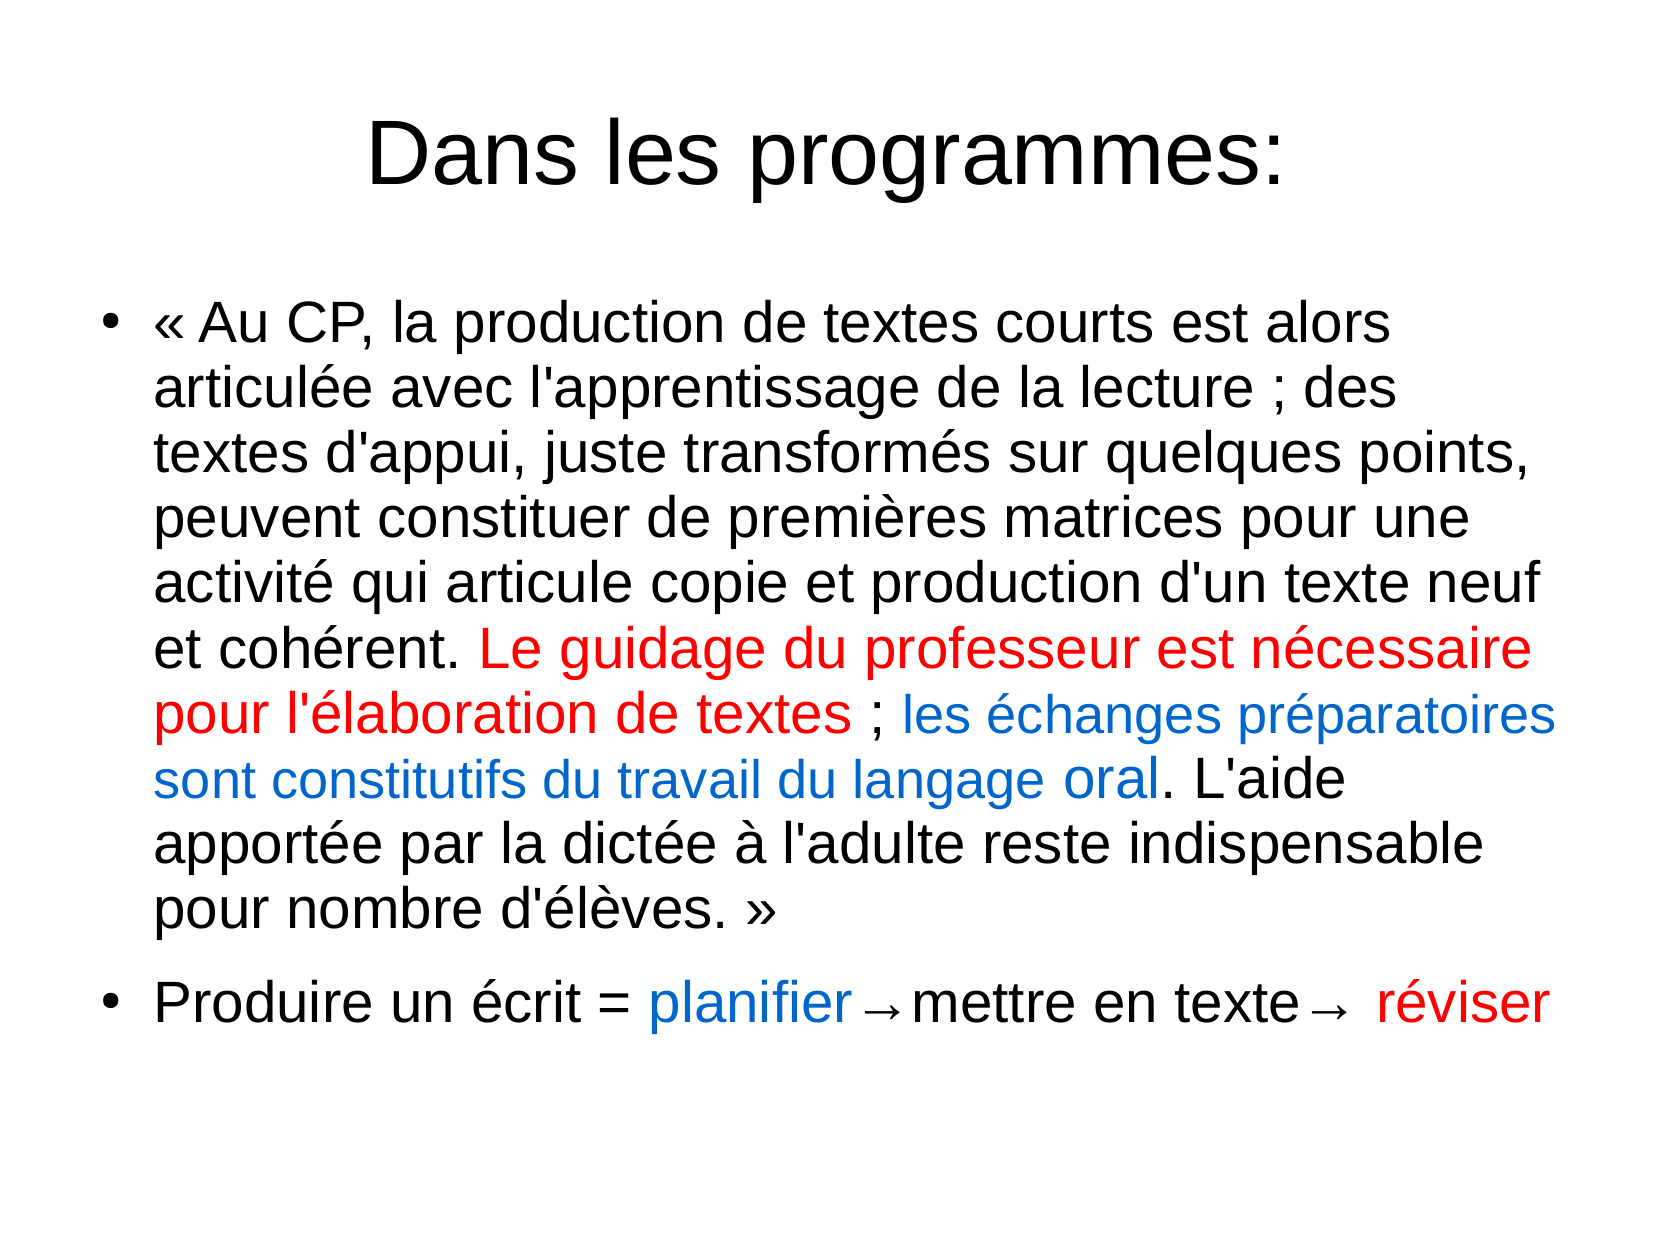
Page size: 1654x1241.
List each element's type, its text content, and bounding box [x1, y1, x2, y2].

list « Au CP, la production de textes courts est alors articulée avec l'apprentissage de la lecture ; des textes d'appui, juste transformés sur quelques points, peuvent constituer de premières matrices pour une activité qui articule copie et production d'un texte neuf et cohérent. Le guidage du professeur est nécessaire pour l'élaboration de textes ; les échanges préparatoires sont constitutifs du travail du langage oral. L'aide apportée par la dictée à l'adulte reste indispensable pour nombre d'élèves. » Produire un écrit = planifier→mettre en texte→ réviser [82, 290, 1571, 1109]
title Dans les programmes: [82, 49, 1571, 257]
